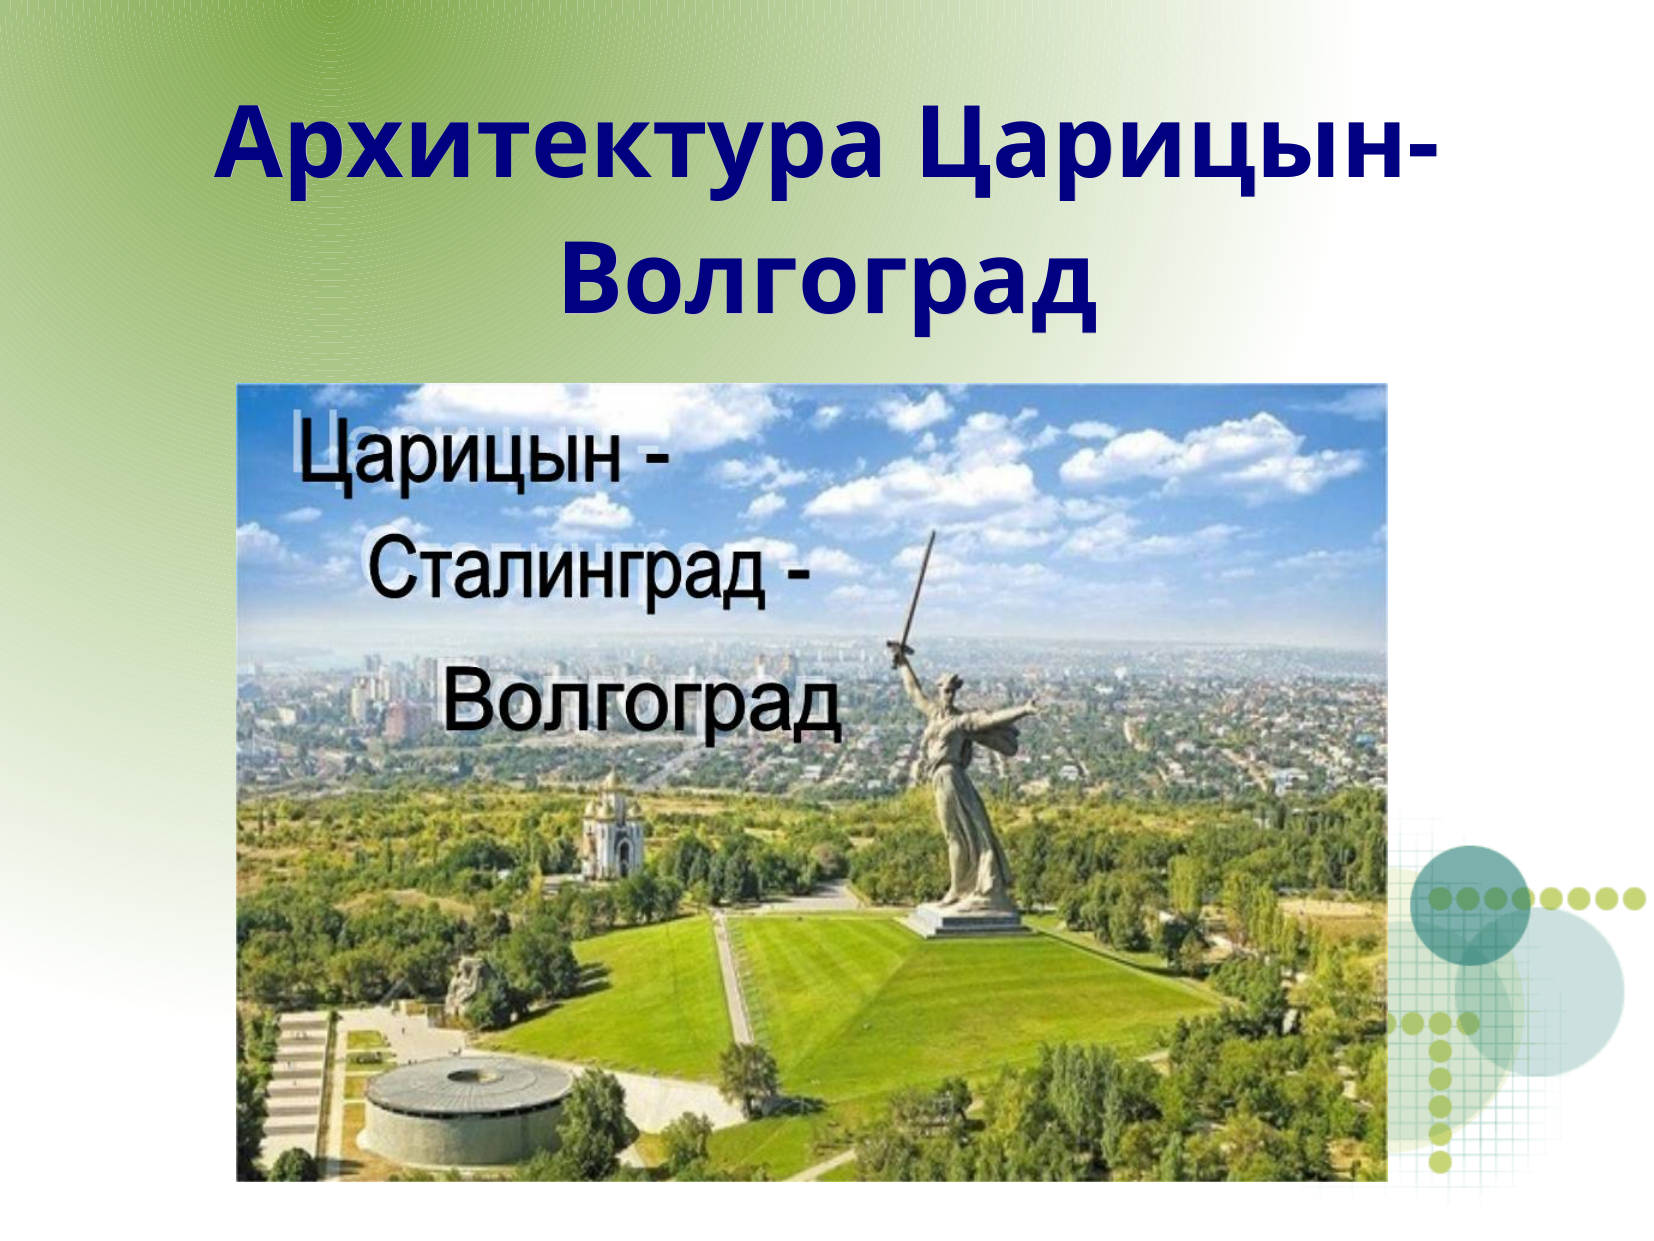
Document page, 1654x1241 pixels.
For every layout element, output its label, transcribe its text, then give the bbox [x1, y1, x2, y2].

picture [236, 383, 1654, 1211]
title Архитектура Царицын-Волгоград [121, 85, 1534, 328]
